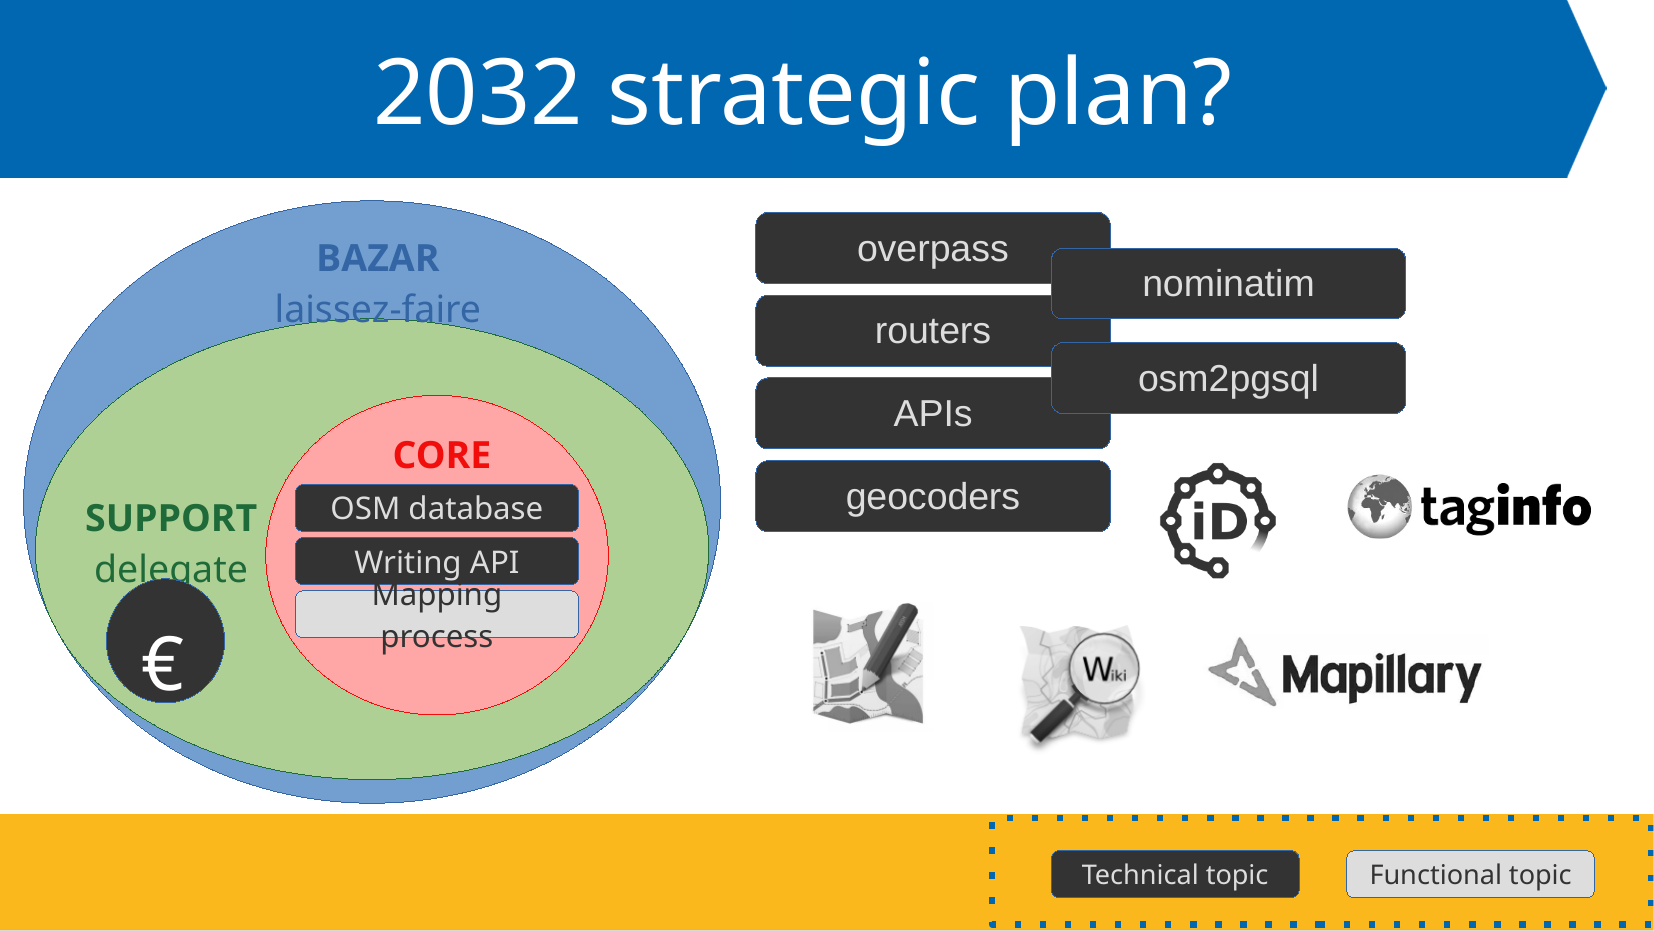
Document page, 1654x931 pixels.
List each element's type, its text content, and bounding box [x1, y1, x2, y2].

text_box nominatim [1051, 248, 1406, 319]
text_box Mapping process [295, 590, 579, 638]
text_box OSM database [295, 484, 579, 532]
text_box Writing API [295, 537, 579, 585]
text_box overpass [755, 212, 1111, 284]
text_box SUPPORT delegate [64, 484, 278, 572]
text_box Functional topic [1346, 850, 1595, 898]
text_box [237, 200, 507, 224]
text_box BAZAR laissez-faire [224, 224, 532, 348]
text_box osm2pgsql [1051, 342, 1406, 414]
text_box Technical topic [1051, 850, 1300, 898]
text_box € [126, 602, 210, 699]
text_box routers [755, 295, 1111, 367]
picture [803, 602, 934, 732]
picture [1346, 472, 1595, 539]
picture [1015, 625, 1146, 756]
picture [1157, 460, 1277, 579]
text_box APIs [755, 377, 1111, 449]
picture [0, 0, 1607, 178]
picture [0, 814, 1654, 931]
title 2032 strategic plan? [59, 23, 1548, 154]
text_box geocoders [755, 460, 1111, 532]
picture [1196, 634, 1489, 709]
text_box [23, 229, 721, 804]
text_box CORE [377, 420, 520, 472]
